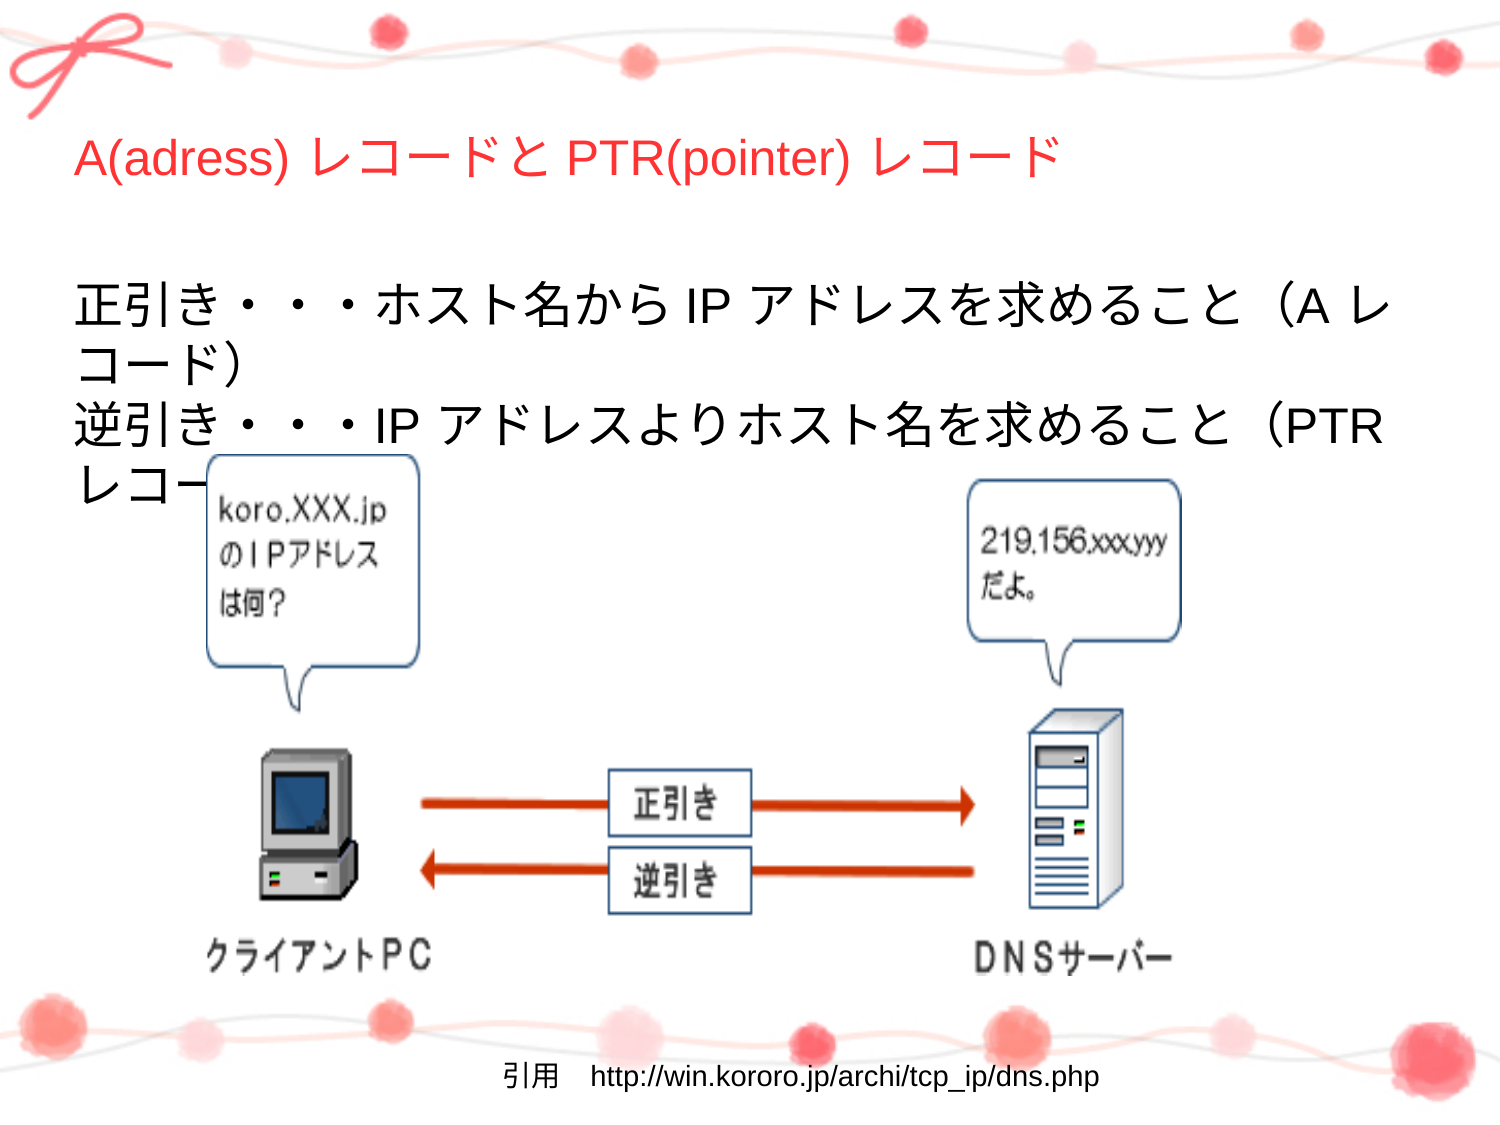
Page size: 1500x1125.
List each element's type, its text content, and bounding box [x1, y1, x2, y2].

text_box 正引き・・・ホスト名から IP アドレスを求めること（A レコード） 逆引き・・・IP アドレスよりホスト名を求めること（PTR レコード） [59, 265, 1447, 401]
text_box 引用 http://win.kororo.jp/archi/tcp_ip/dns.php [487, 1050, 1388, 1125]
picture [0, 0, 1500, 1125]
text_box A(adress) レコードと PTR(pointer) レコード [59, 118, 1152, 193]
